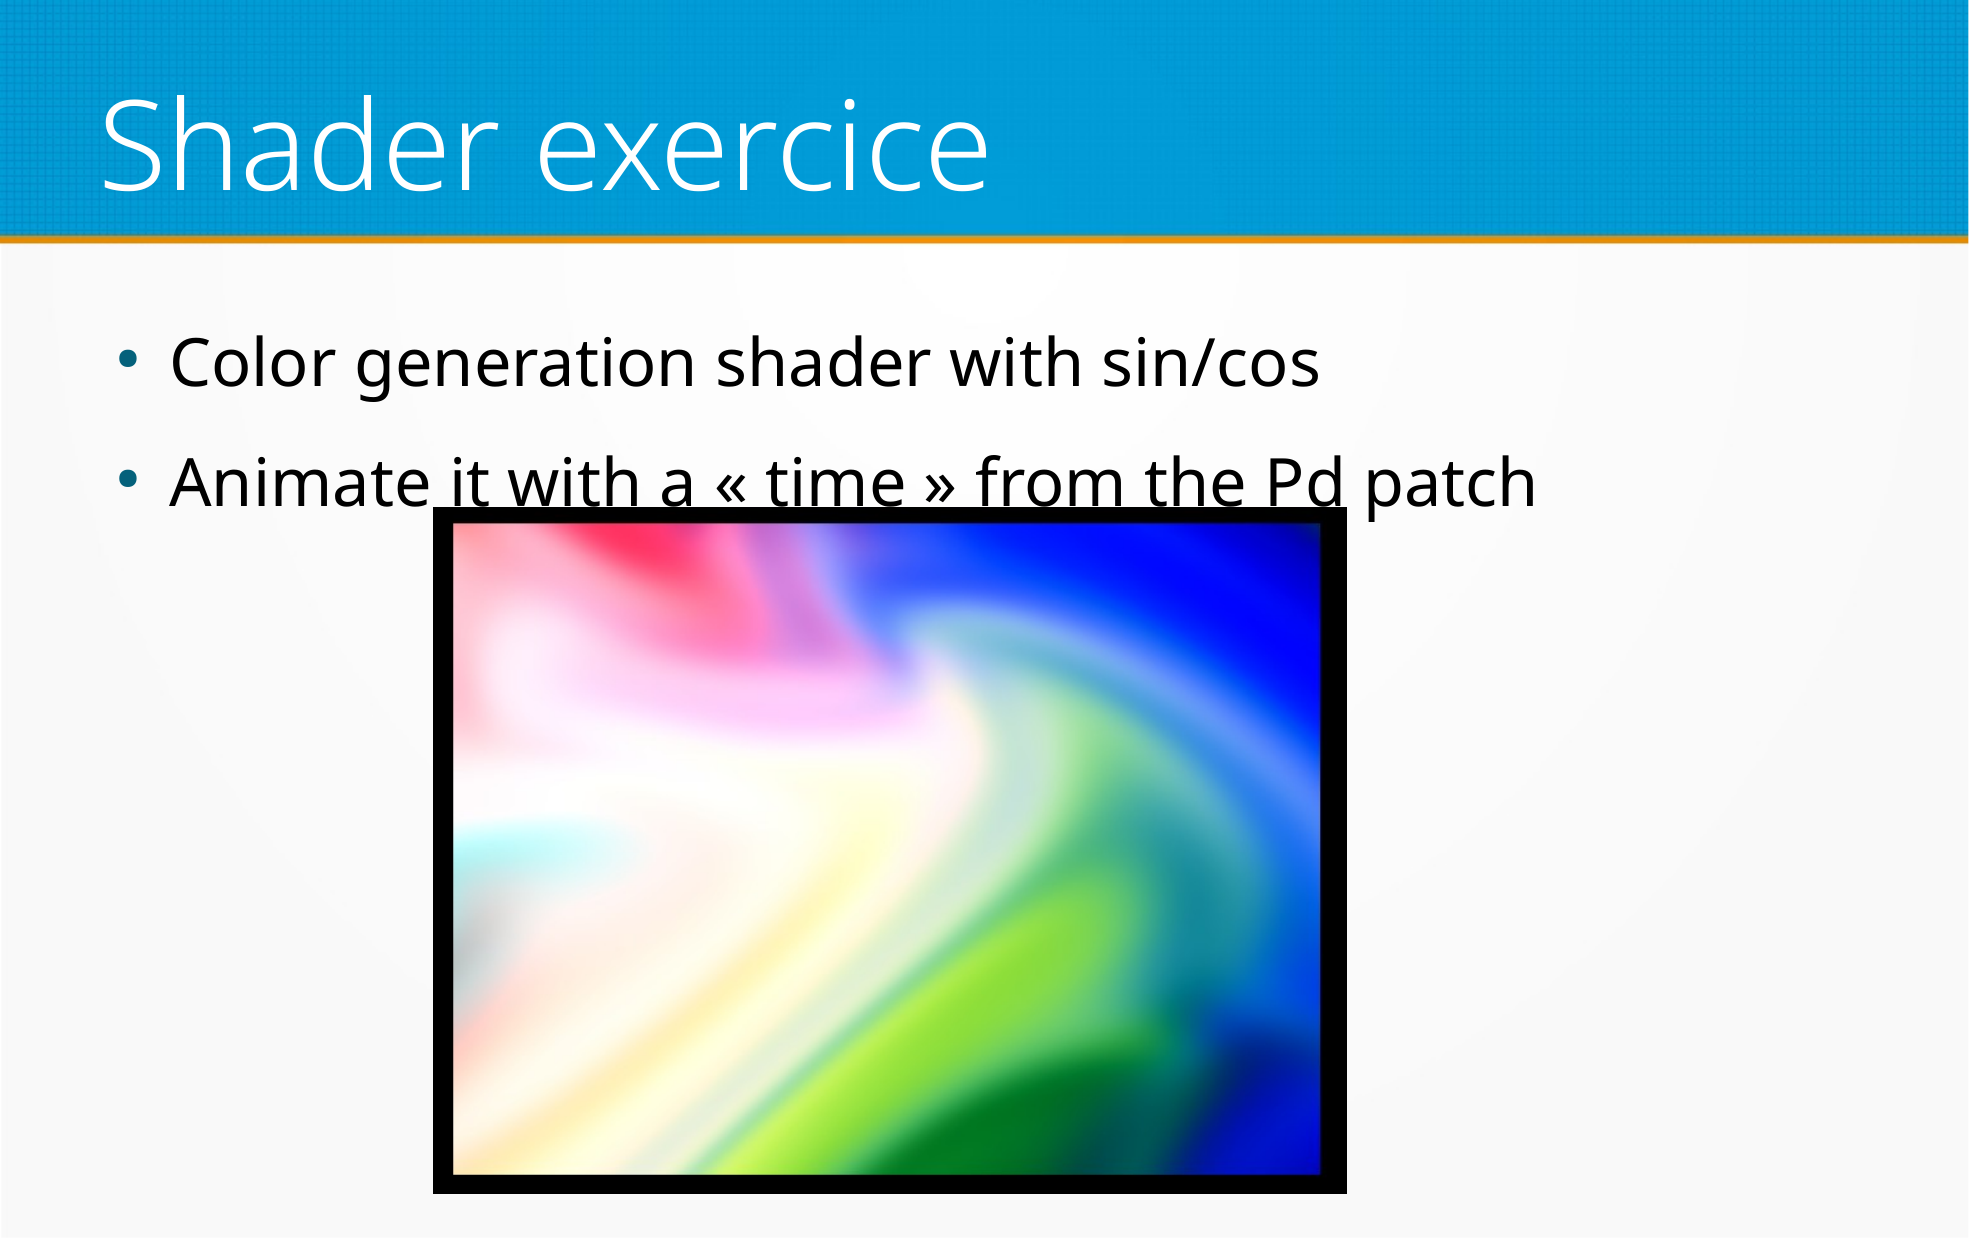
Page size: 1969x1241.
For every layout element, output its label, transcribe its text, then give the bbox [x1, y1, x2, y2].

title Shader exercice [98, 19, 1870, 227]
picture [0, 233, 1969, 1241]
list Color generation shader with sin/cos Animate it with a « time » from the Pd patch [98, 315, 1861, 1081]
